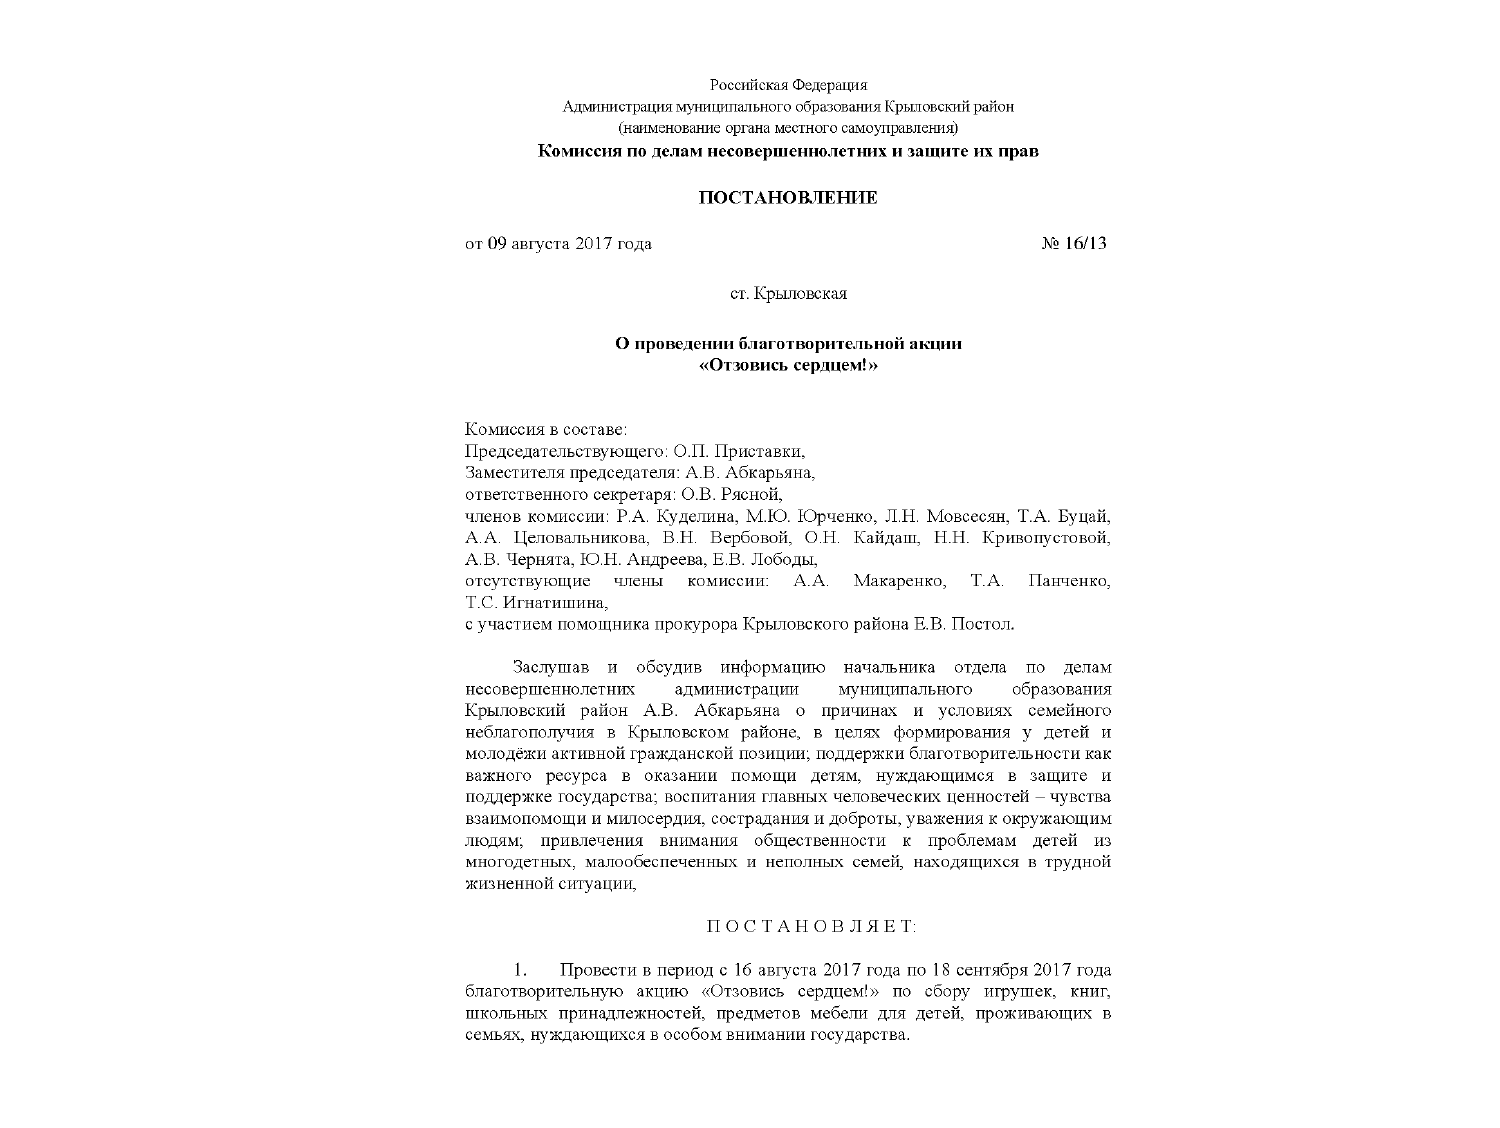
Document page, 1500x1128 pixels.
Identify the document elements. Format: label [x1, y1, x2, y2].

picture [351, 0, 1149, 1128]
